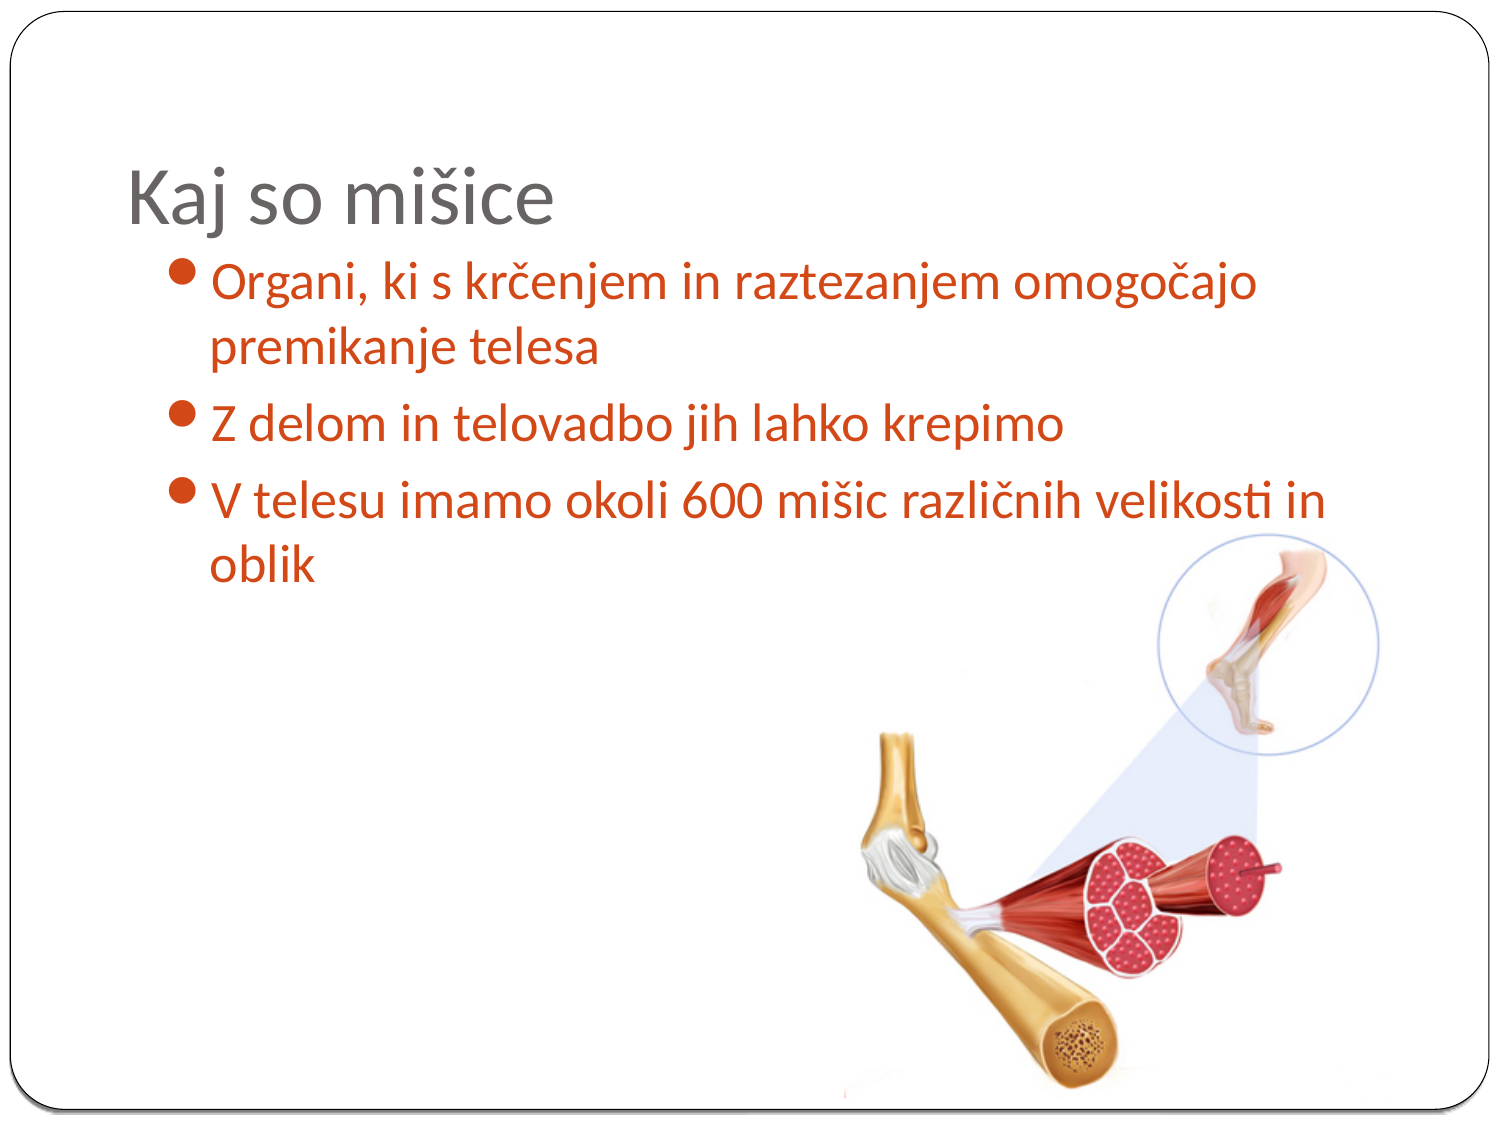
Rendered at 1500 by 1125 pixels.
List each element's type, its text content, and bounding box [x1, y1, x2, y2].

title Kaj so mišice [112, 131, 1388, 257]
picture [844, 527, 1392, 1098]
list Organi, ki s krčenjem in raztezanjem omogočajo premikanje telesa Z delom in telovadbo jih lahko krepimo V telesu imamo okoli 600 mišic različnih velikosti in oblik [150, 237, 1425, 988]
